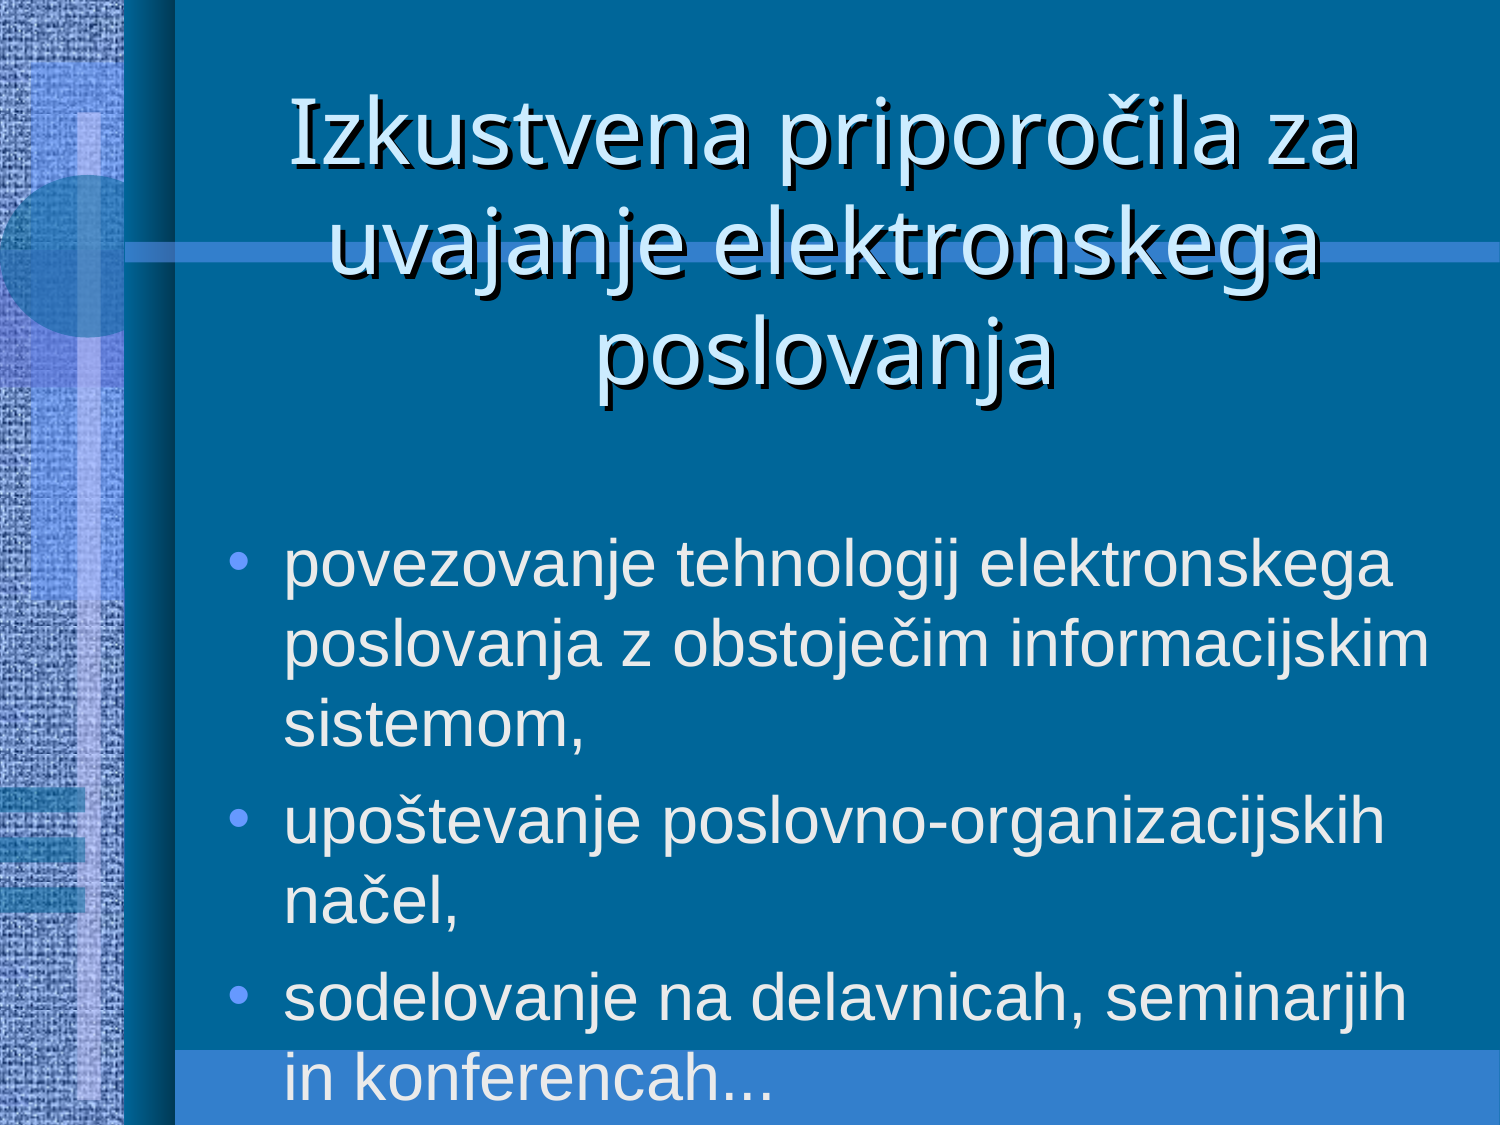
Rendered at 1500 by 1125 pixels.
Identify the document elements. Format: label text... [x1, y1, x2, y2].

list povezovanje tehnologij elektronskega poslovanja z obstoječim informacijskim sistemom, upoštevanje poslovno-organizacijskih načel, sodelovanje na delavnicah, seminarjih in konferencah... [212, 512, 1488, 1125]
picture [0, 388, 124, 1125]
picture [0, 0, 123, 249]
title Izkustvena priporočila za uvajanje elektronskega poslovanja [187, 64, 1463, 411]
